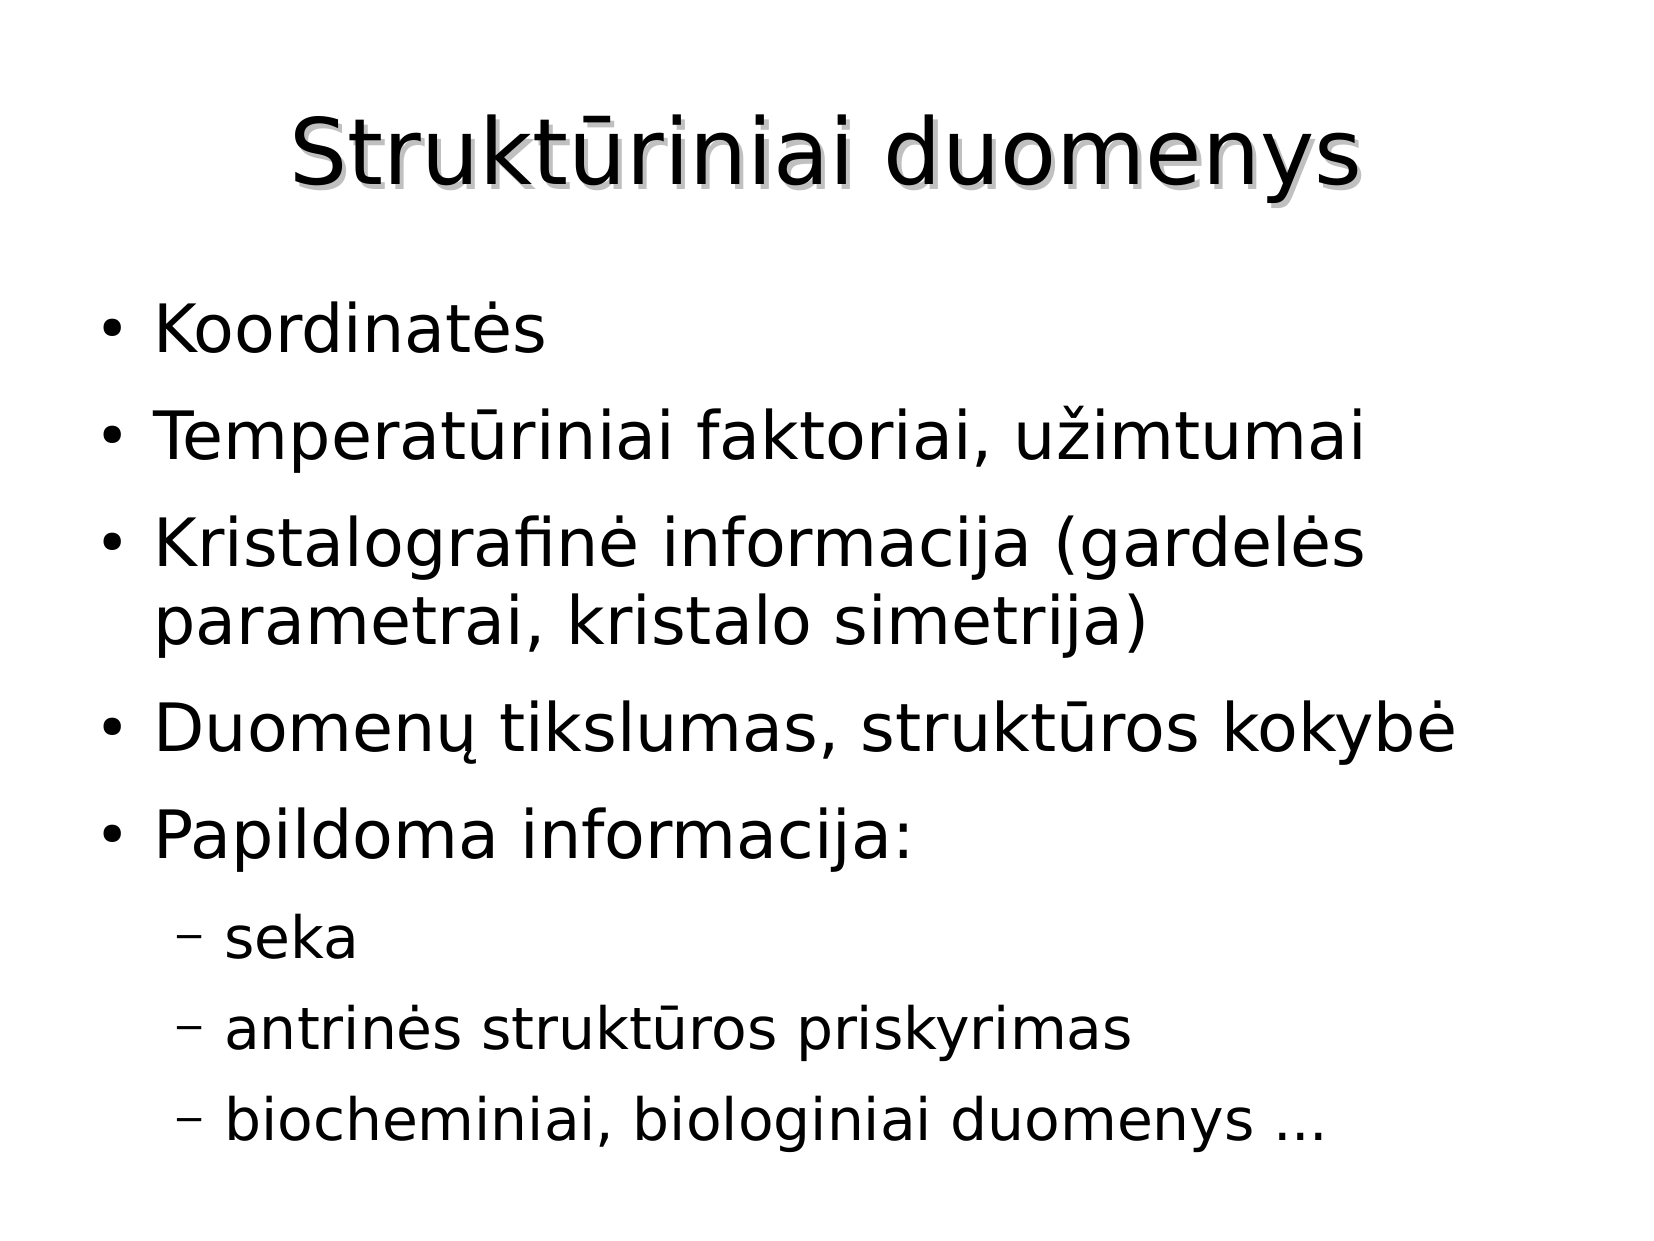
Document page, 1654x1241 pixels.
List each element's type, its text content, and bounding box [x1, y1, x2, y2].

title Struktūriniai duomenys [82, 49, 1571, 257]
list Koordinatės Temperatūriniai faktoriai, užimtumai Kristalografinė informacija (gardelės parametrai, kristalo simetrija) Duomenų tikslumas, struktūros kokybė Papildoma informacija: seka antrinės struktūros priskyrimas biocheminiai, biologiniai duomenys ... [82, 290, 1571, 1155]
